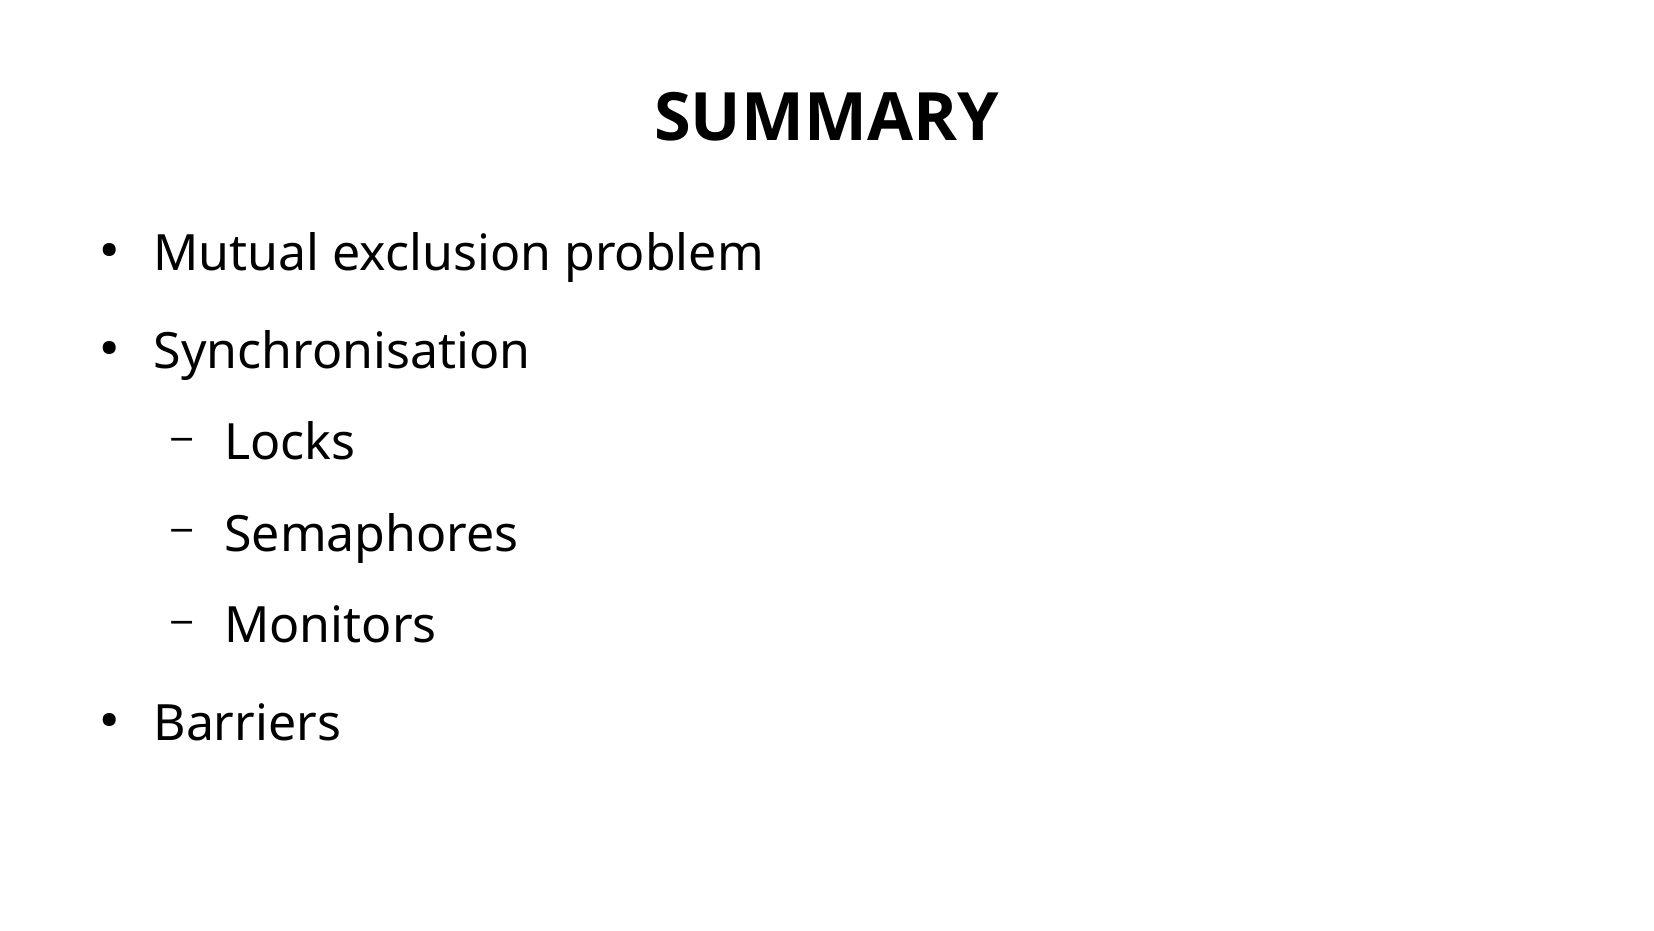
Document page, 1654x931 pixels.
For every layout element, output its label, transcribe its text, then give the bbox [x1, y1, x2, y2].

title SUMMARY [82, 36, 1571, 193]
list Mutual exclusion problem Synchronisation Locks Semaphores Monitors Barriers [82, 217, 1571, 757]
